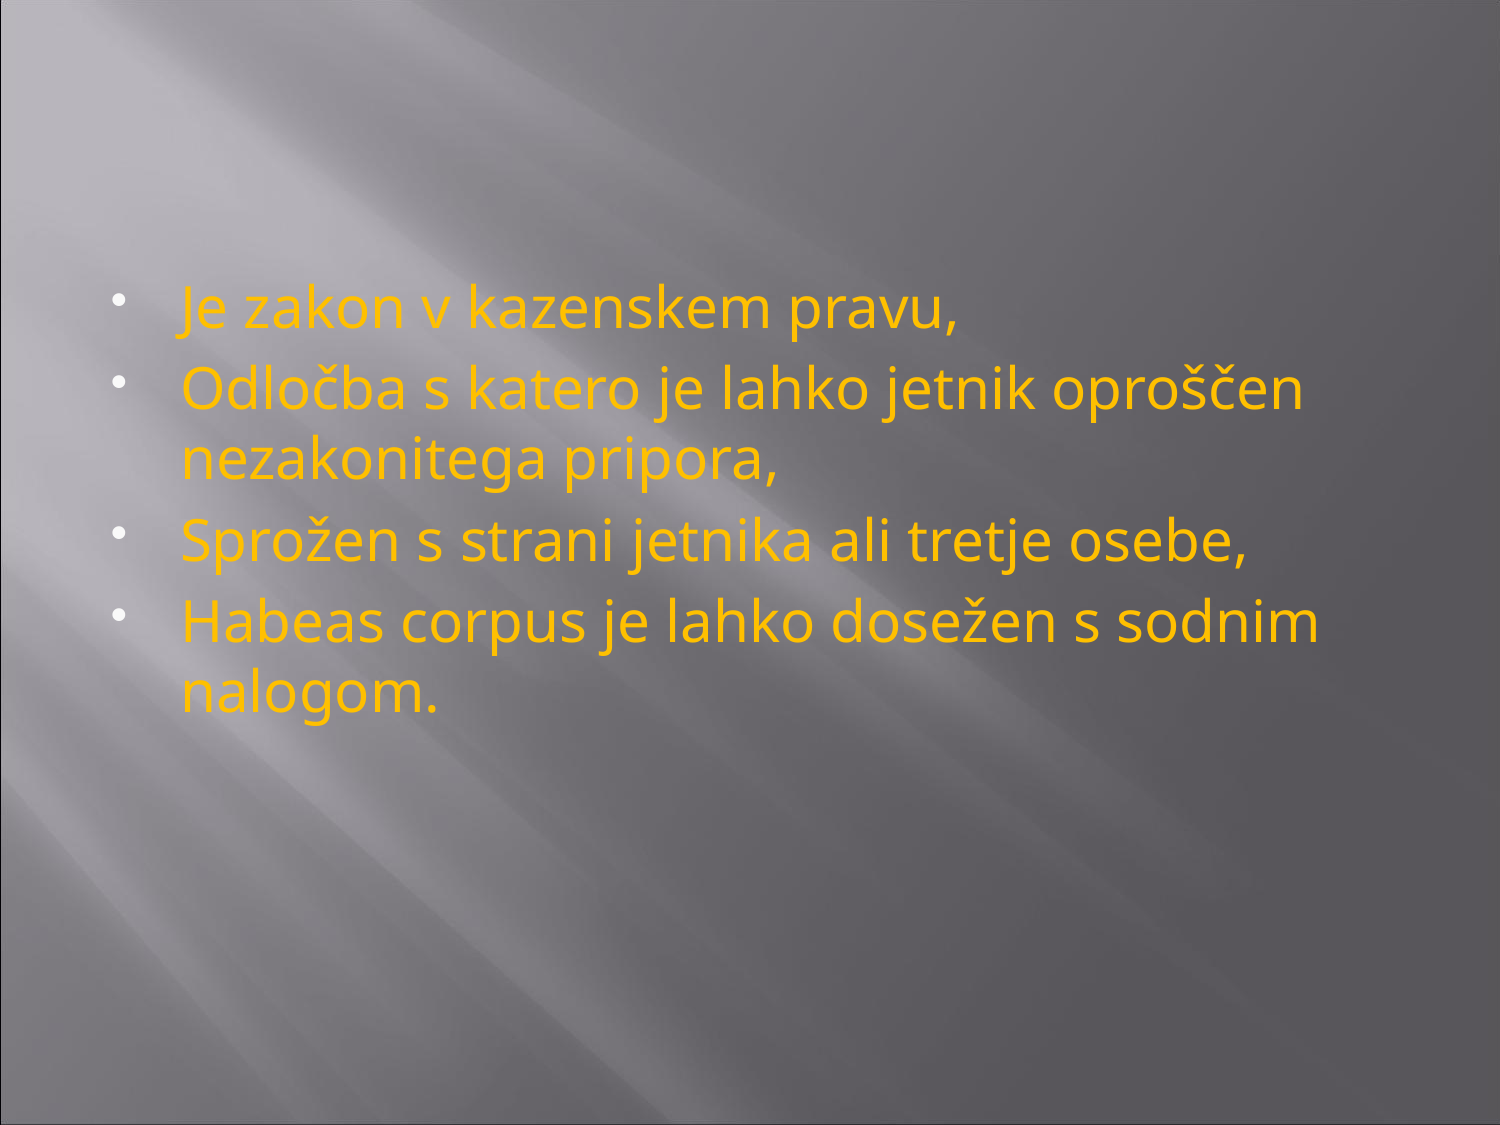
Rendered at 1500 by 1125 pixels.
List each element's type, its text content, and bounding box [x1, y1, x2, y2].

list Je zakon v kazenskem pravu, Odločba s katero je lahko jetnik oproščen nezakonitega pripora, Sprožen s strani jetnika ali tretje osebe, Habeas corpus je lahko dosežen s sodnim nalogom. [75, 262, 1425, 1035]
picture [0, 0, 1500, 1125]
